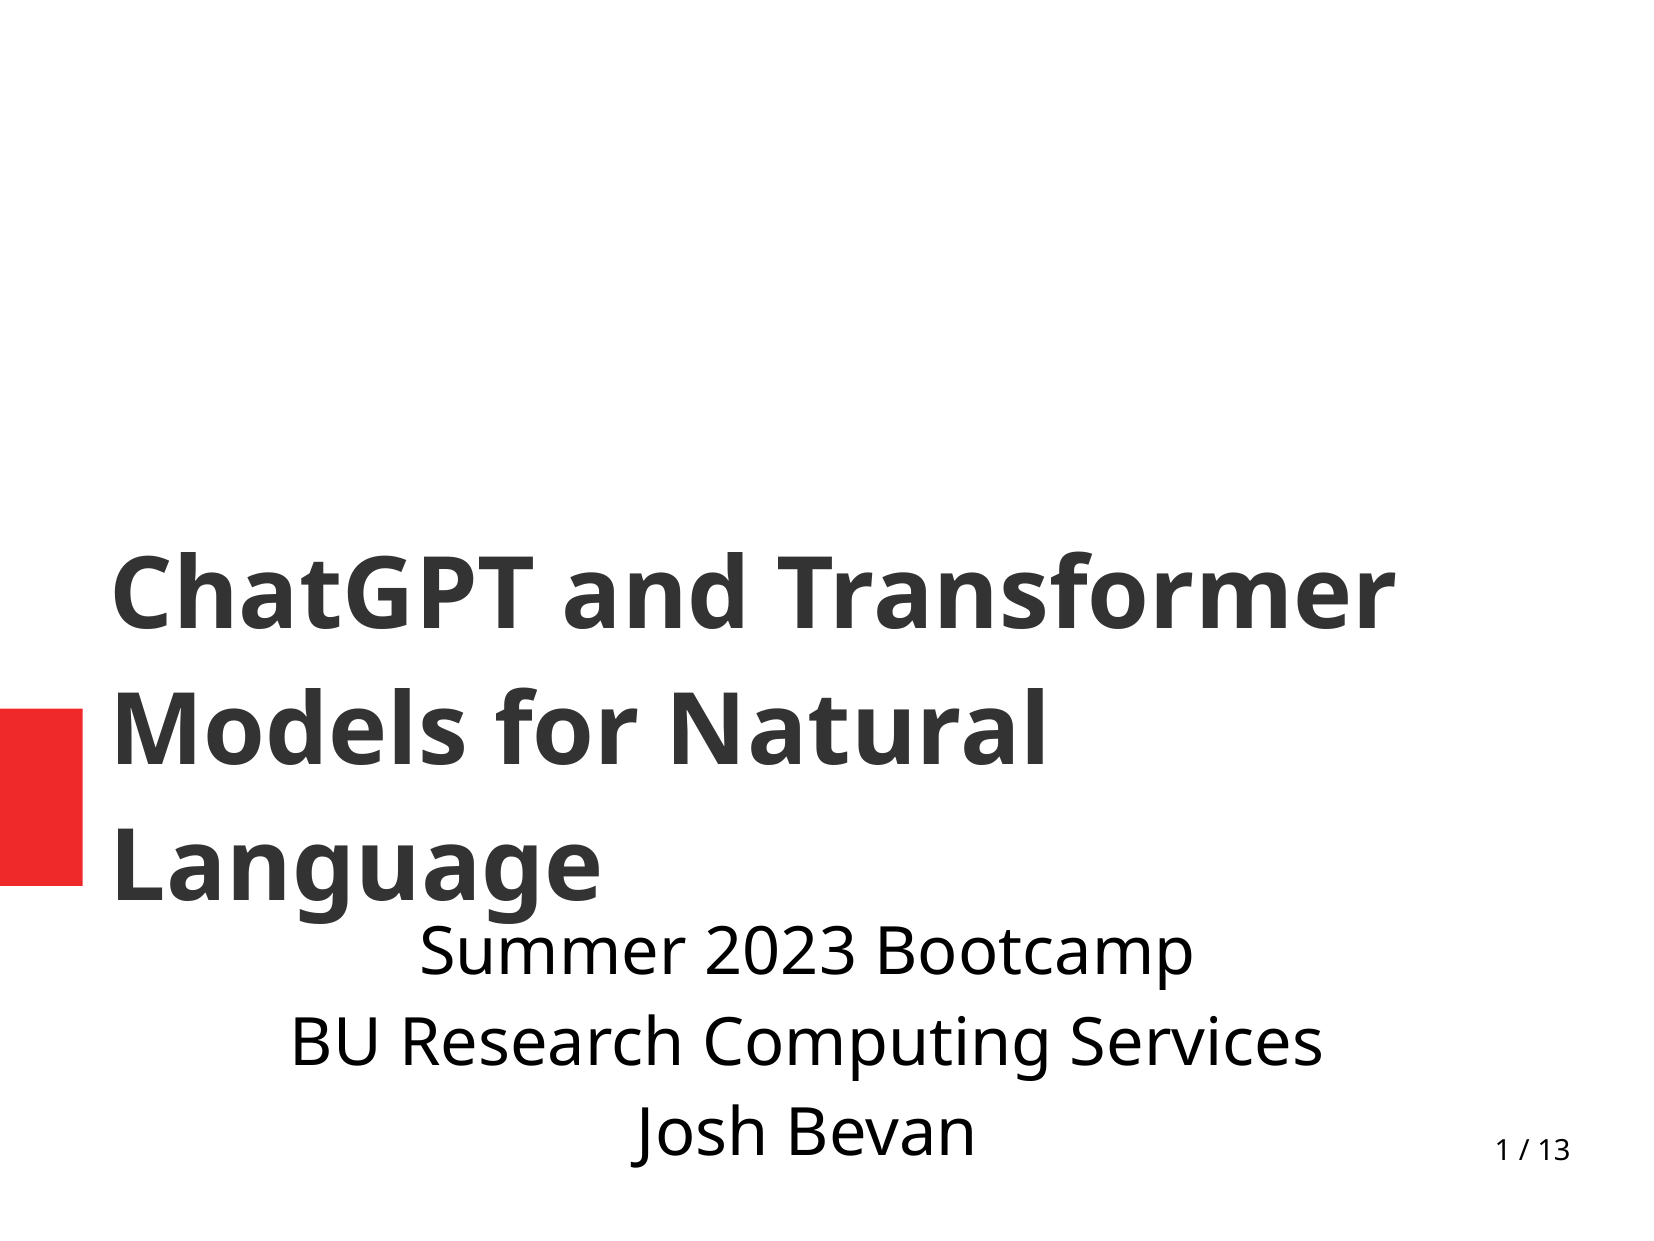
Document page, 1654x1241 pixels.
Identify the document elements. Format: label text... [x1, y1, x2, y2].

title ChatGPT and Transformer Models for Natural Language [109, 551, 1516, 901]
subtitle Summer 2023 Bootcamp BU Research Computing Services Josh Bevan [105, 923, 1511, 1156]
